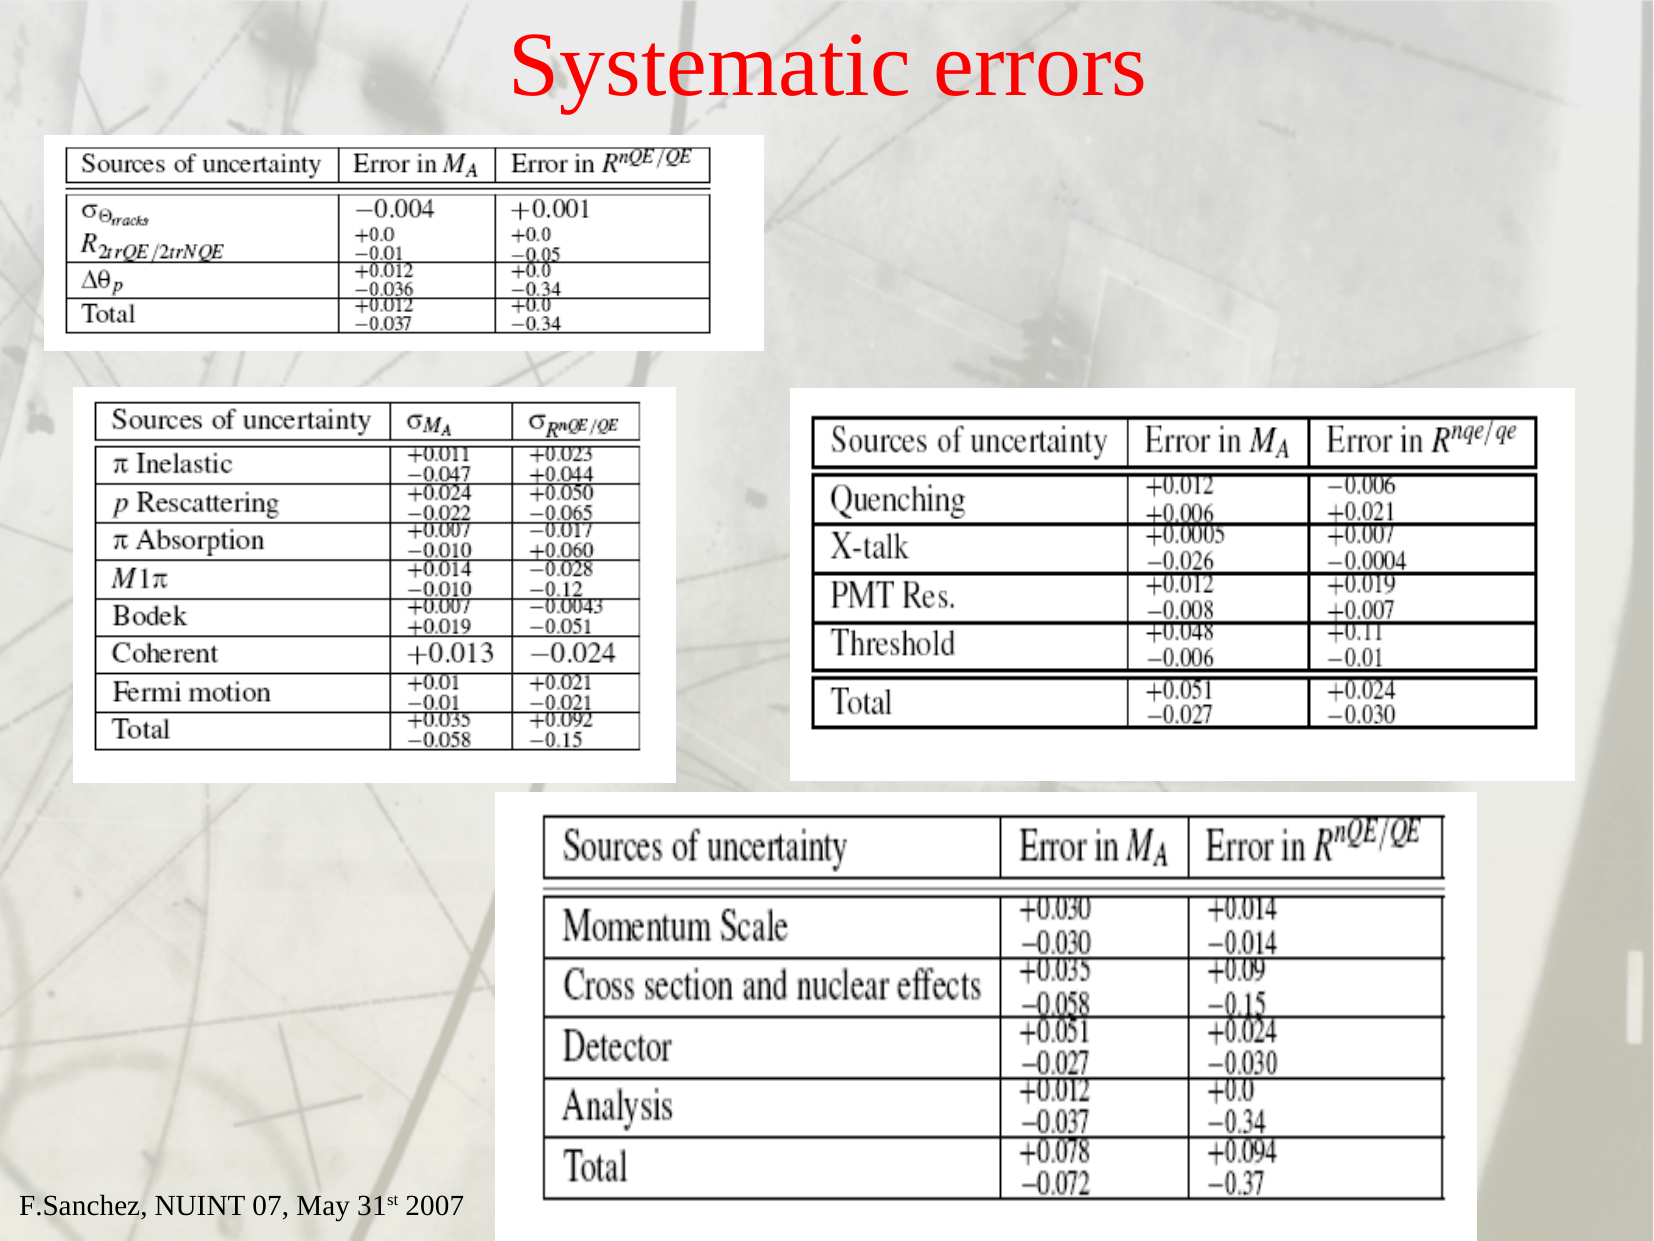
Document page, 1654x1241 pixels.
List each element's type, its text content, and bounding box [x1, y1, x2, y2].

picture [0, 0, 1654, 1241]
title Systematic errors [84, 0, 1573, 130]
